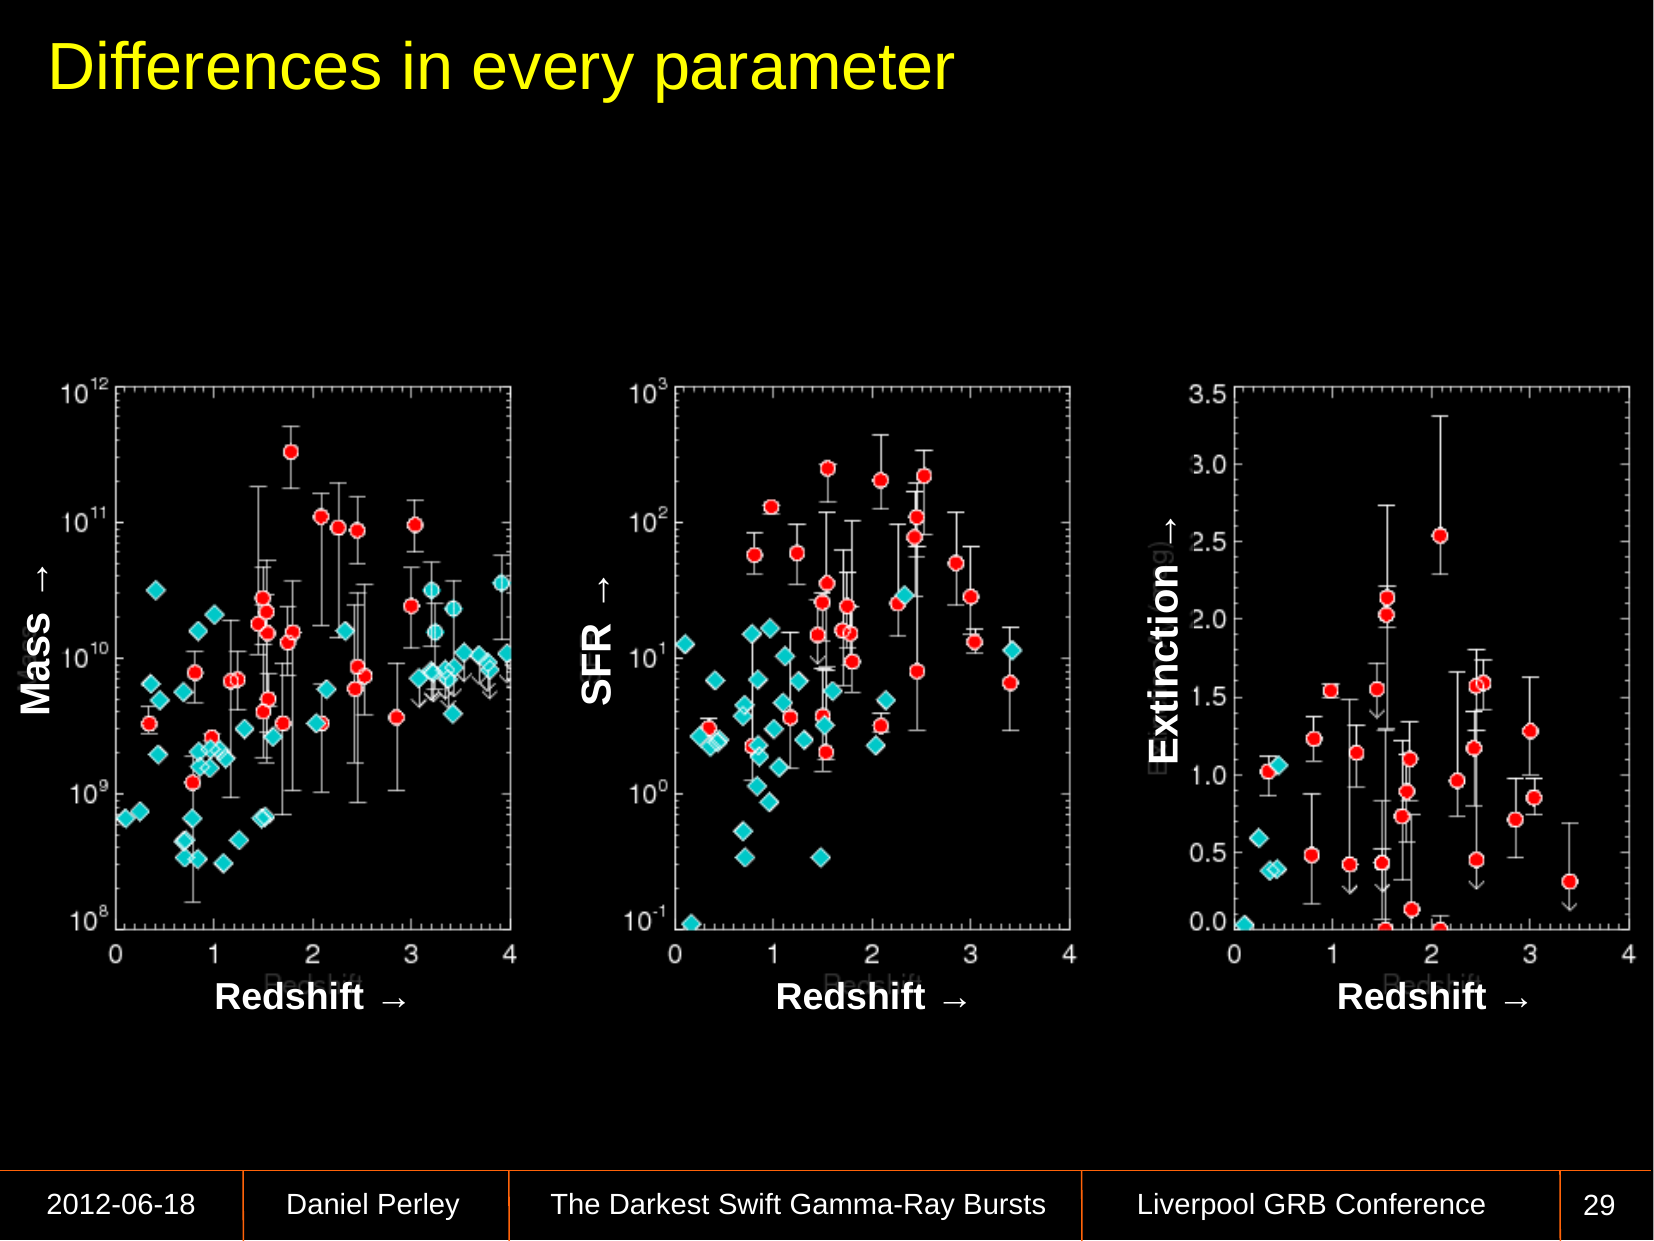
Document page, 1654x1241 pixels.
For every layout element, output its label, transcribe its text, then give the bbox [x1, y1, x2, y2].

picture [9, 364, 1639, 1003]
text_box Redshift → [1250, 967, 1622, 1025]
text_box Extinction → [1132, 452, 1194, 824]
title Differences in every parameter [47, 25, 1564, 107]
text_box Mass → [4, 452, 66, 824]
text_box Redshift → [689, 967, 1061, 1025]
text_box SFR → [565, 452, 627, 824]
text_box Redshift → [127, 967, 499, 1025]
